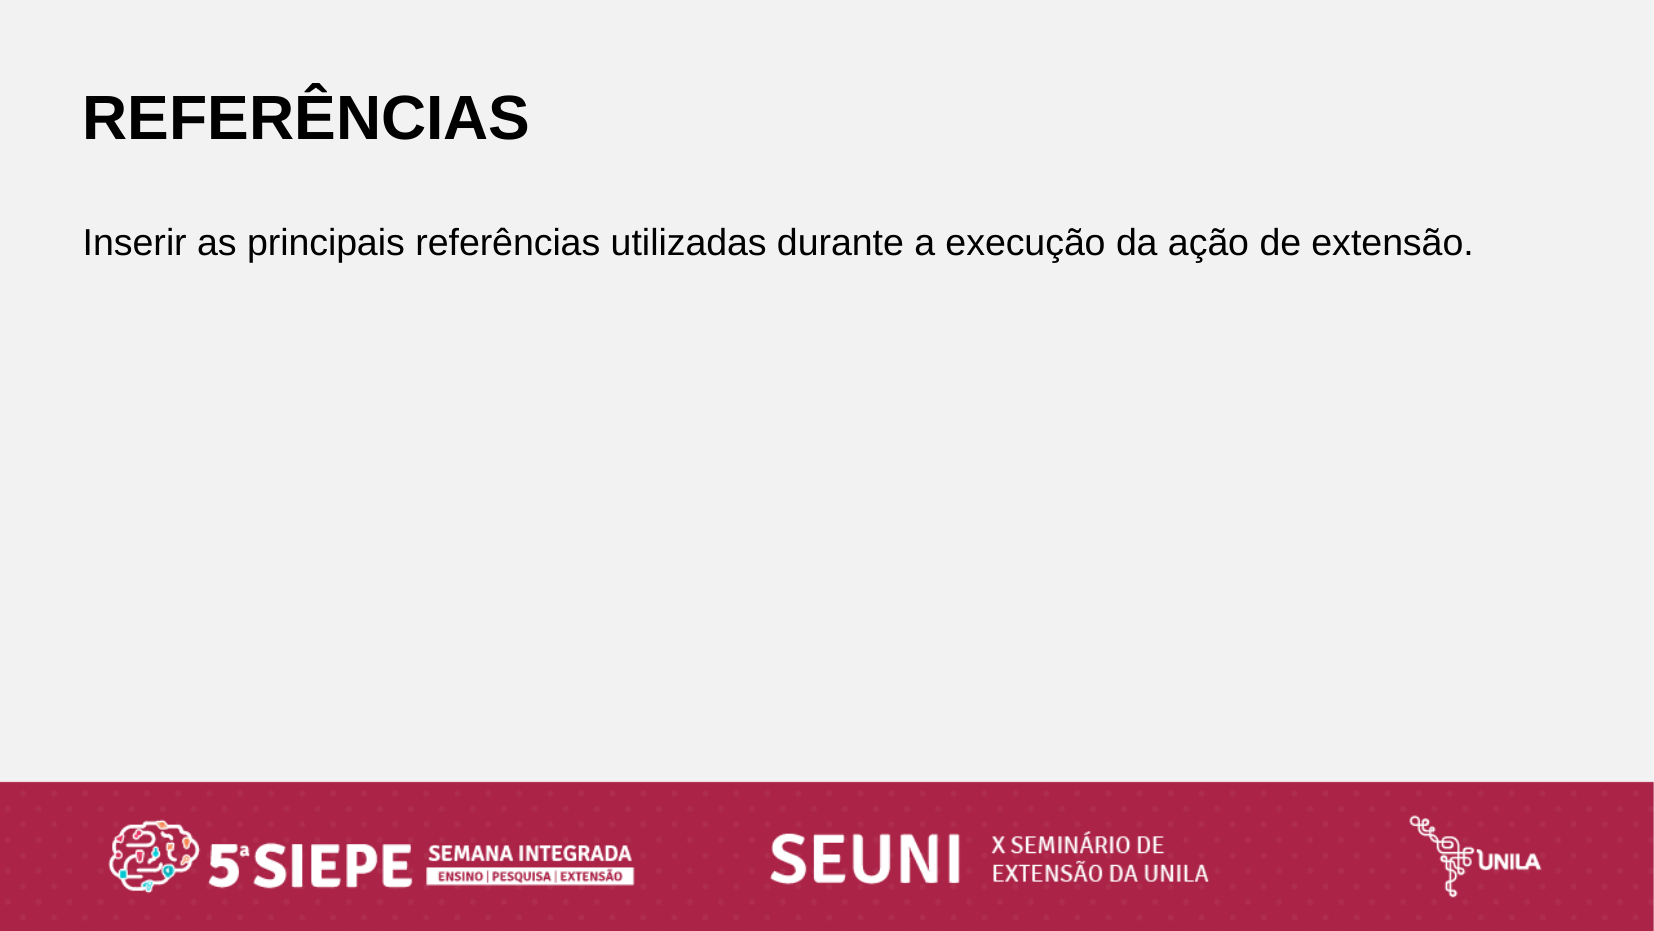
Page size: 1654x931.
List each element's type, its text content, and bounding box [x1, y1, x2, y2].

text_box Inserir as principais referências utilizadas durante a execução da ação de extensão. [82, 217, 1571, 757]
text_box REFERÊNCIAS [82, 37, 1571, 193]
picture [0, 0, 1654, 931]
